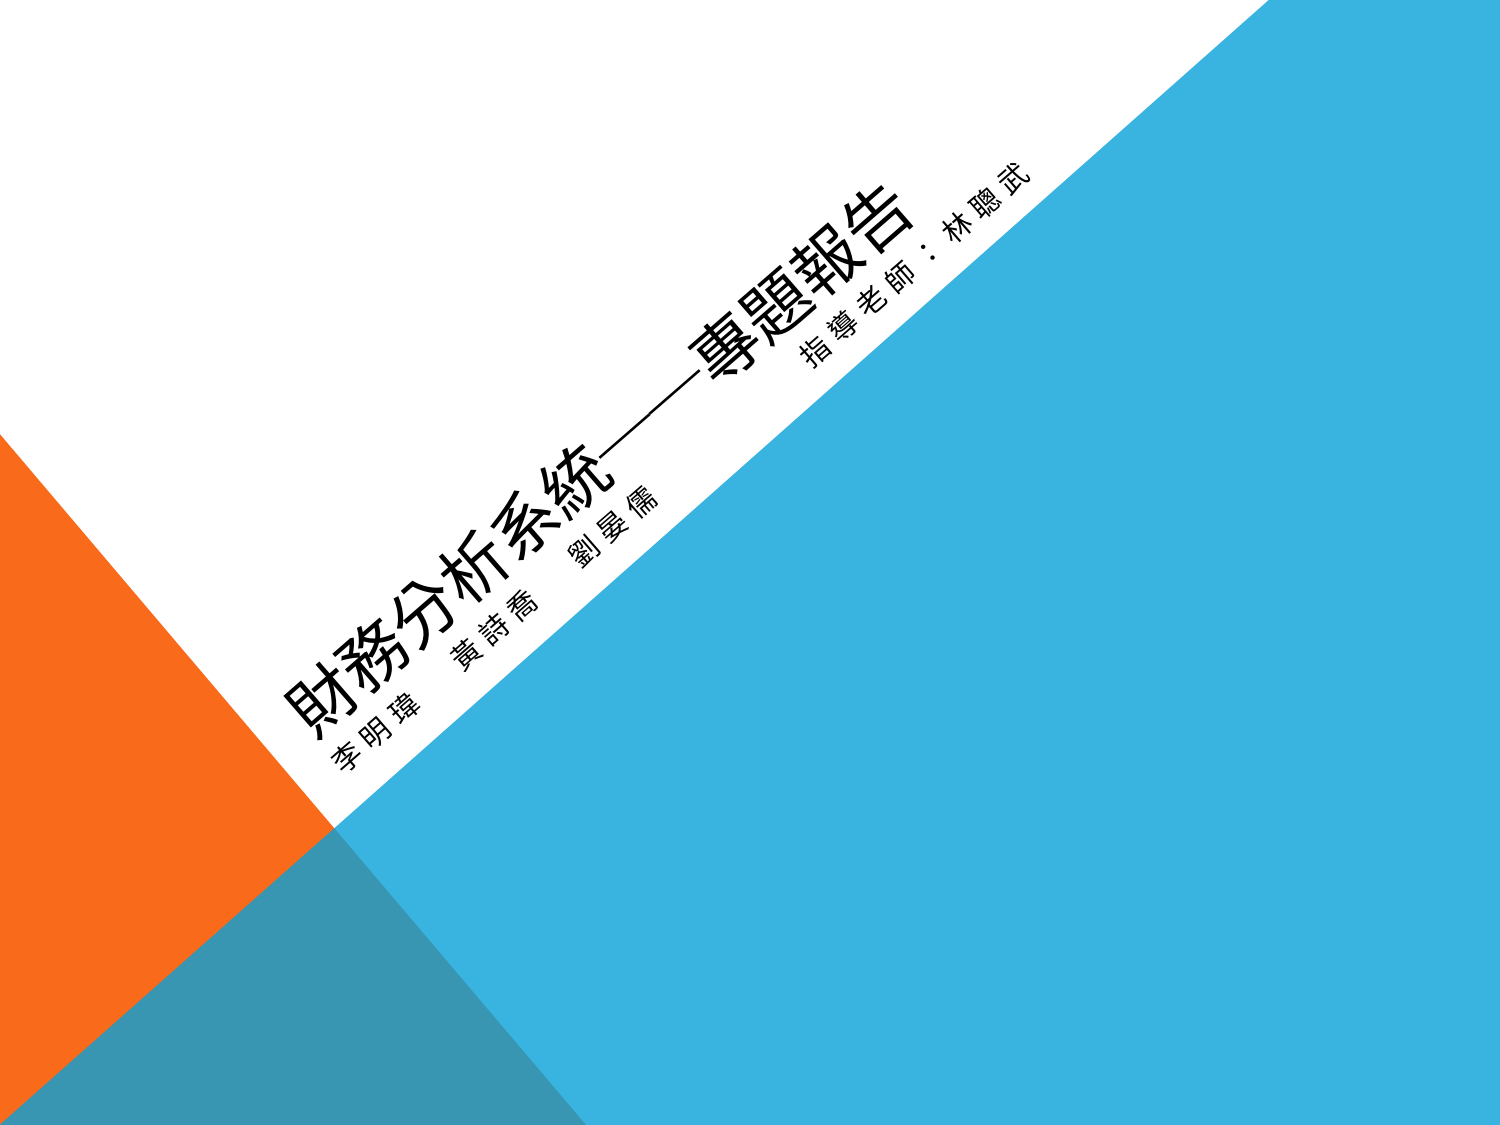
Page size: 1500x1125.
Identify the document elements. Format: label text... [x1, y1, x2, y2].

subtitle 李明瑋 黃詩喬 劉晏儒 指導老師：林聰武 [312, 61, 1154, 804]
title 財務分析系統──專題報告 [182, 4, 1012, 761]
